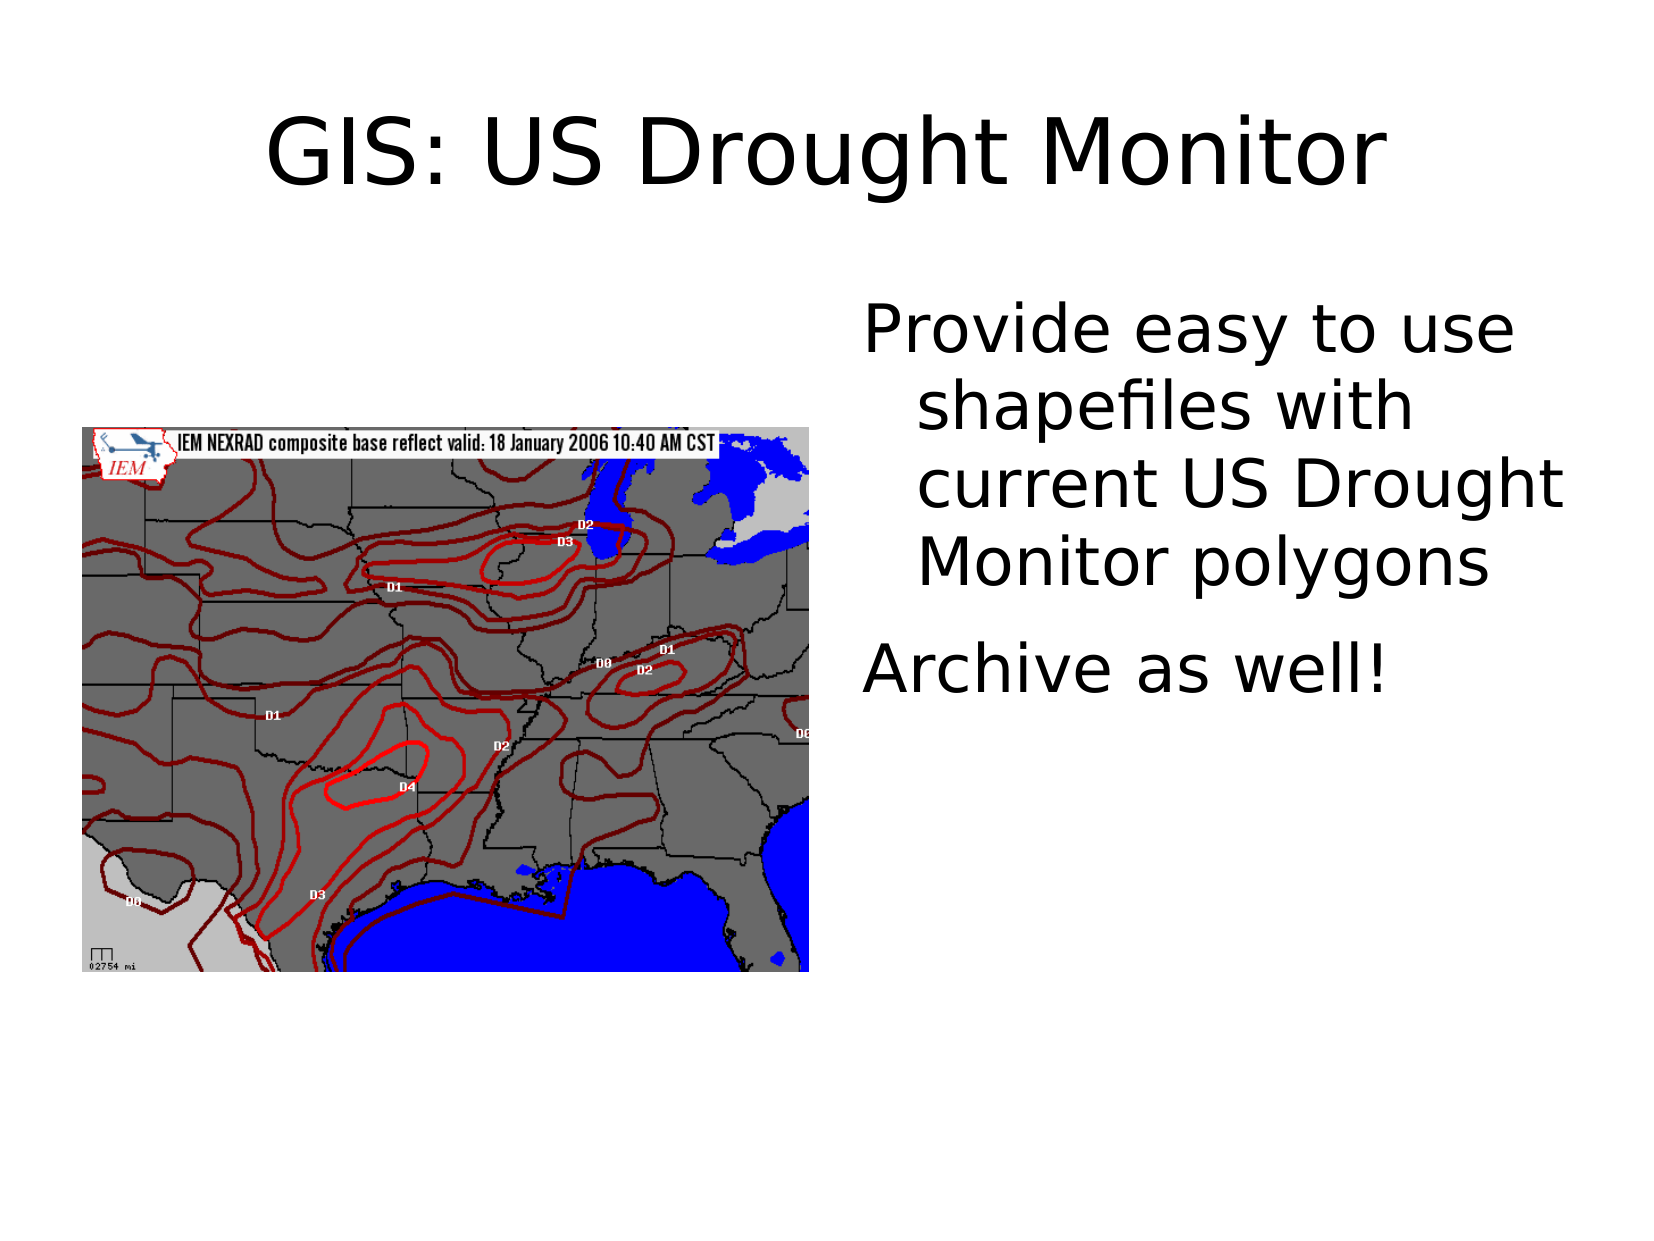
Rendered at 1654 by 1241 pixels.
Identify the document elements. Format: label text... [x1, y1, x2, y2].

picture [82, 427, 809, 972]
list Provide easy to use shapefiles with current US Drought Monitor polygons Archive as well! [845, 290, 1572, 1109]
title GIS: US Drought Monitor [82, 49, 1571, 257]
